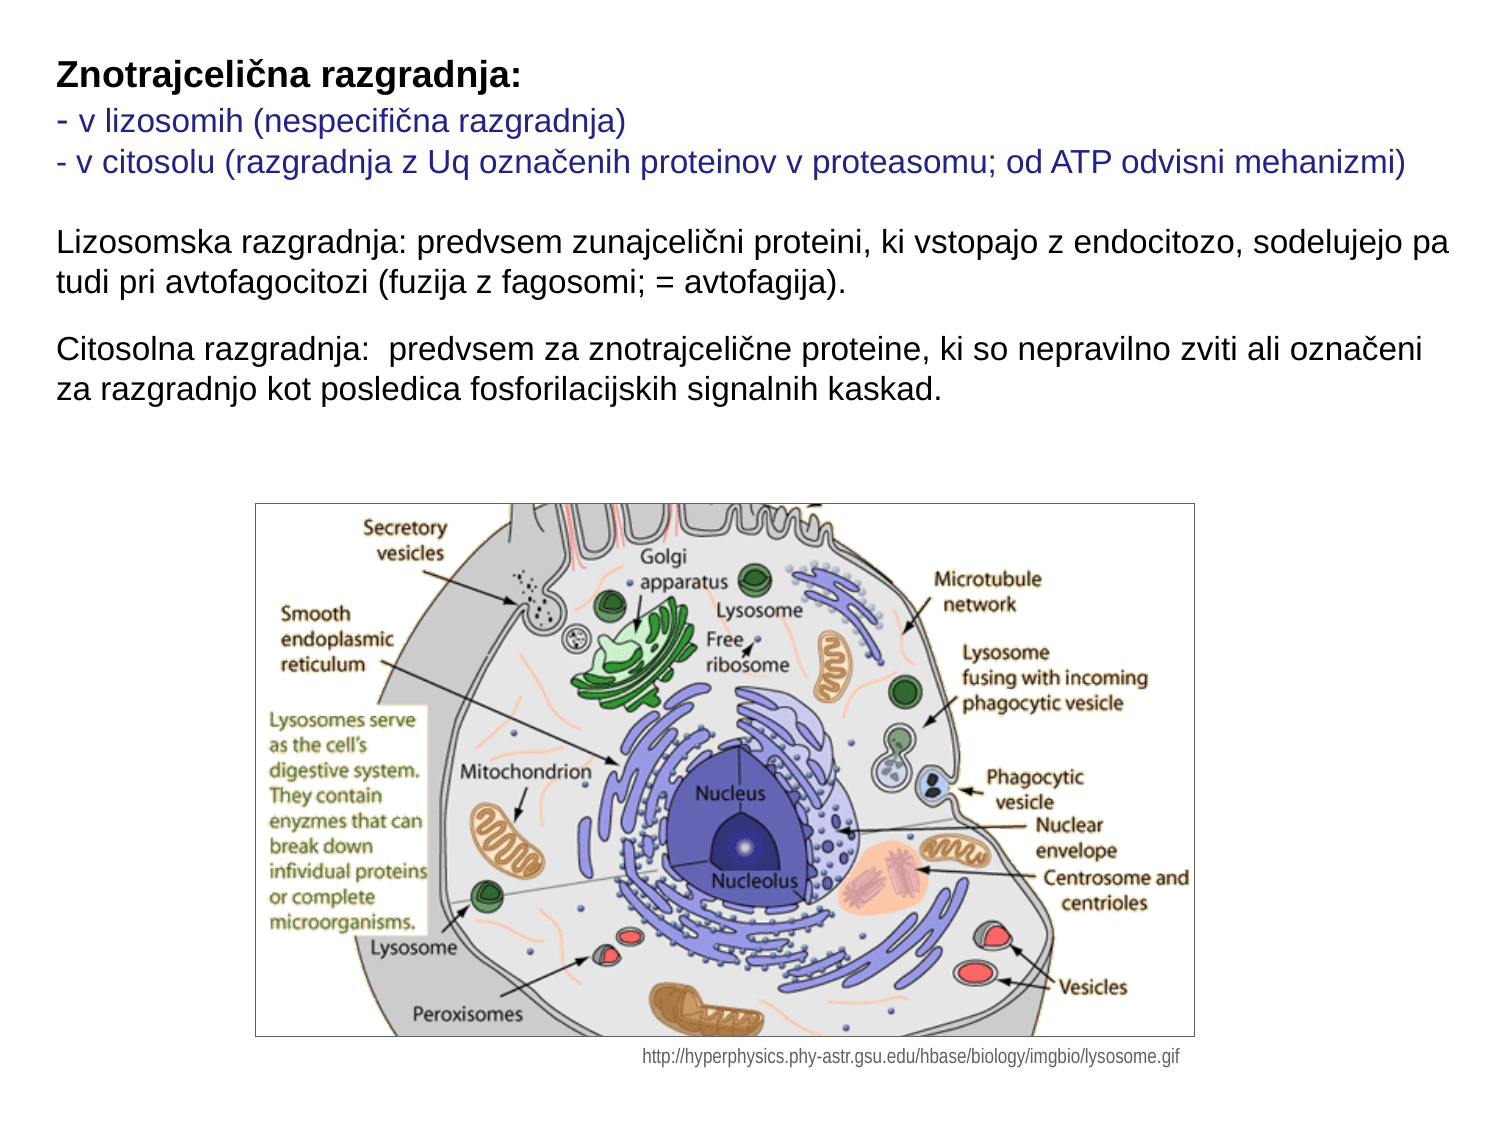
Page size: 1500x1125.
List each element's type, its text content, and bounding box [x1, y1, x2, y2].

text_box http://hyperphysics.phy-astr.gsu.edu/hbase/biology/imgbio/lysosome.gif [444, 1035, 1195, 1076]
picture [255, 503, 1195, 1037]
text_box Znotrajcelična razgradnja: - v lizosomih (nespecifična razgradnja) - v citosolu (razgradnja z Uq označenih proteinov v proteasomu; od ATP odvisni mehanizmi) Lizosomska razgradnja: predvsem zunajcelični proteini, ki vstopajo z endocitozo, sodelujejo pa tudi pri avtofagocitozi (fuzija z fagosomi; = avtofagija). Citosolna razgradnja: predvsem za znotrajcelične proteine, ki so nepravilno zviti ali označeni za razgradnjo kot posledica fosforilacijskih signalnih kaskad. [41, 42, 1483, 415]
